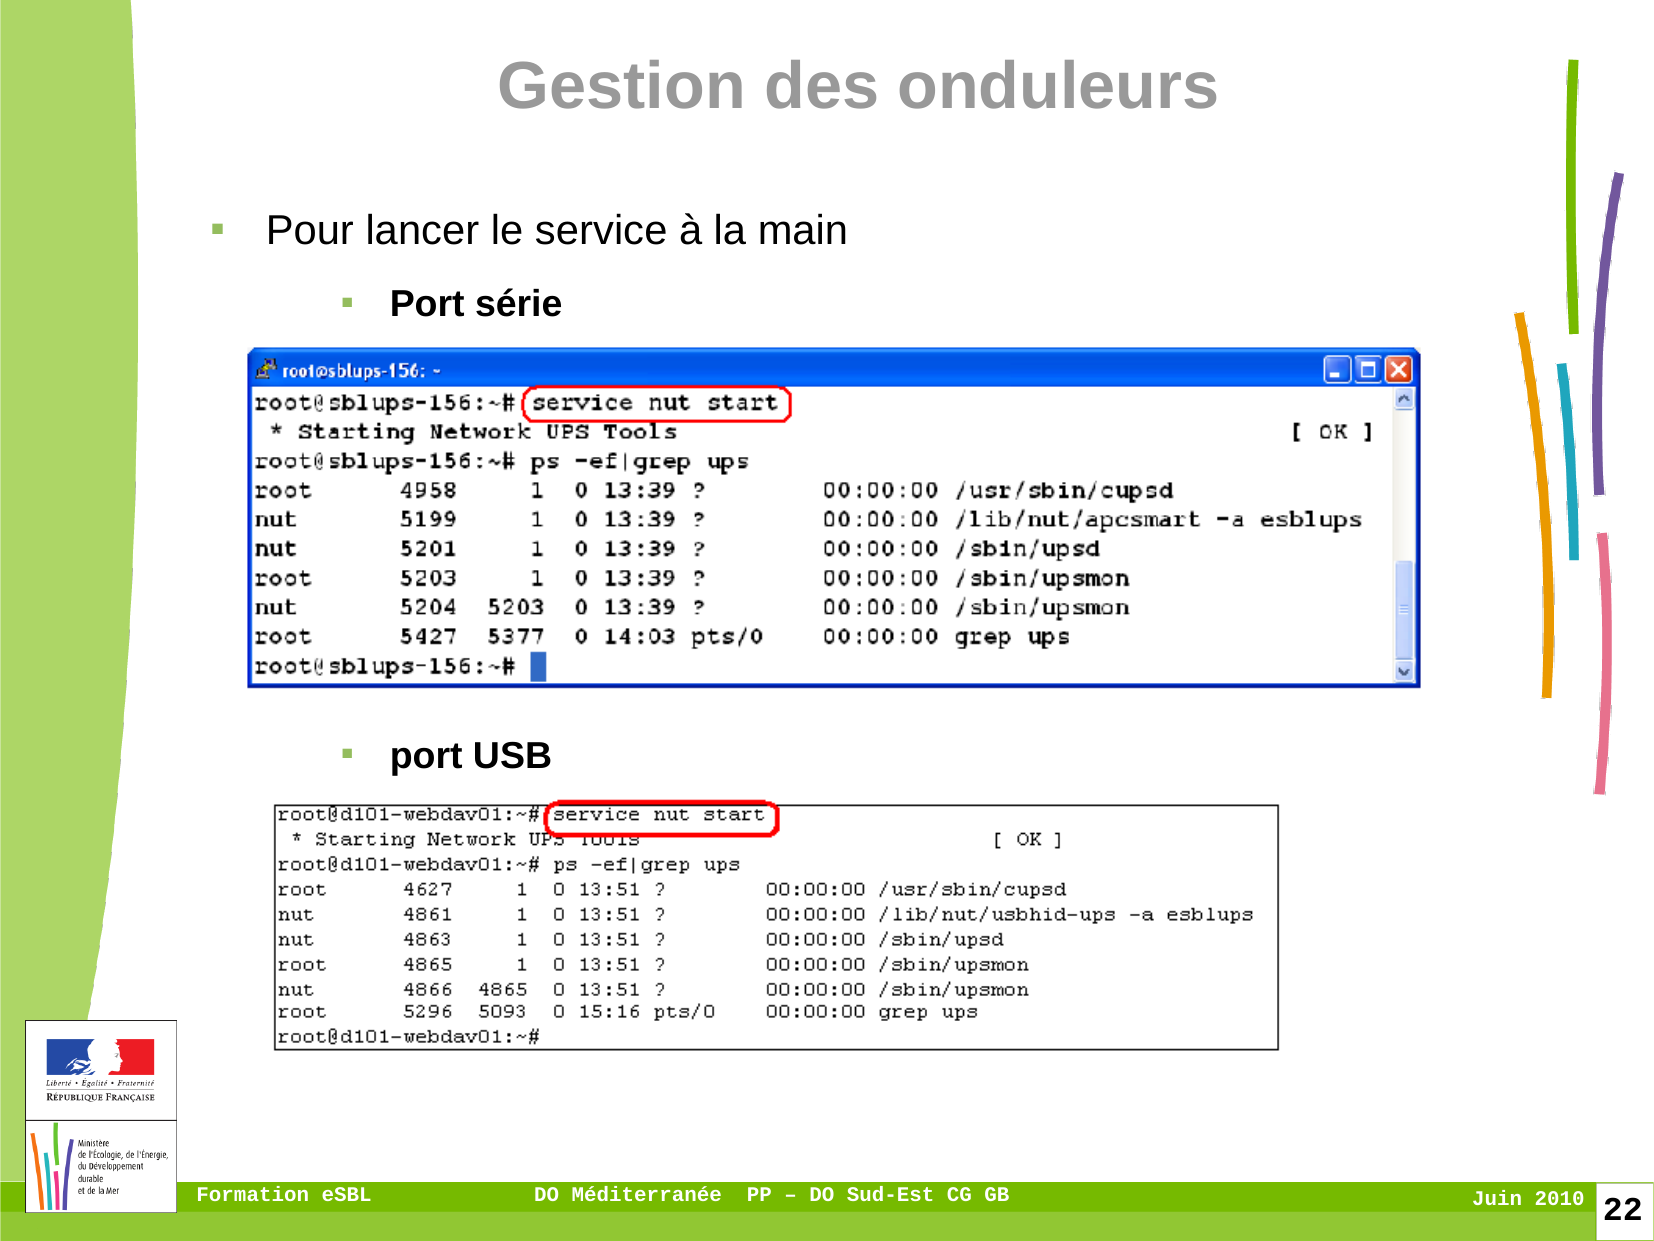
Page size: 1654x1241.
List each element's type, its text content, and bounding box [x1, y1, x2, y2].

picture [243, 343, 1424, 693]
picture [0, 0, 1654, 1241]
picture [265, 797, 1287, 1057]
list Pour lancer le service à la main Port série port USB [177, 206, 1506, 1241]
title Gestion des onduleurs [152, 36, 1566, 135]
